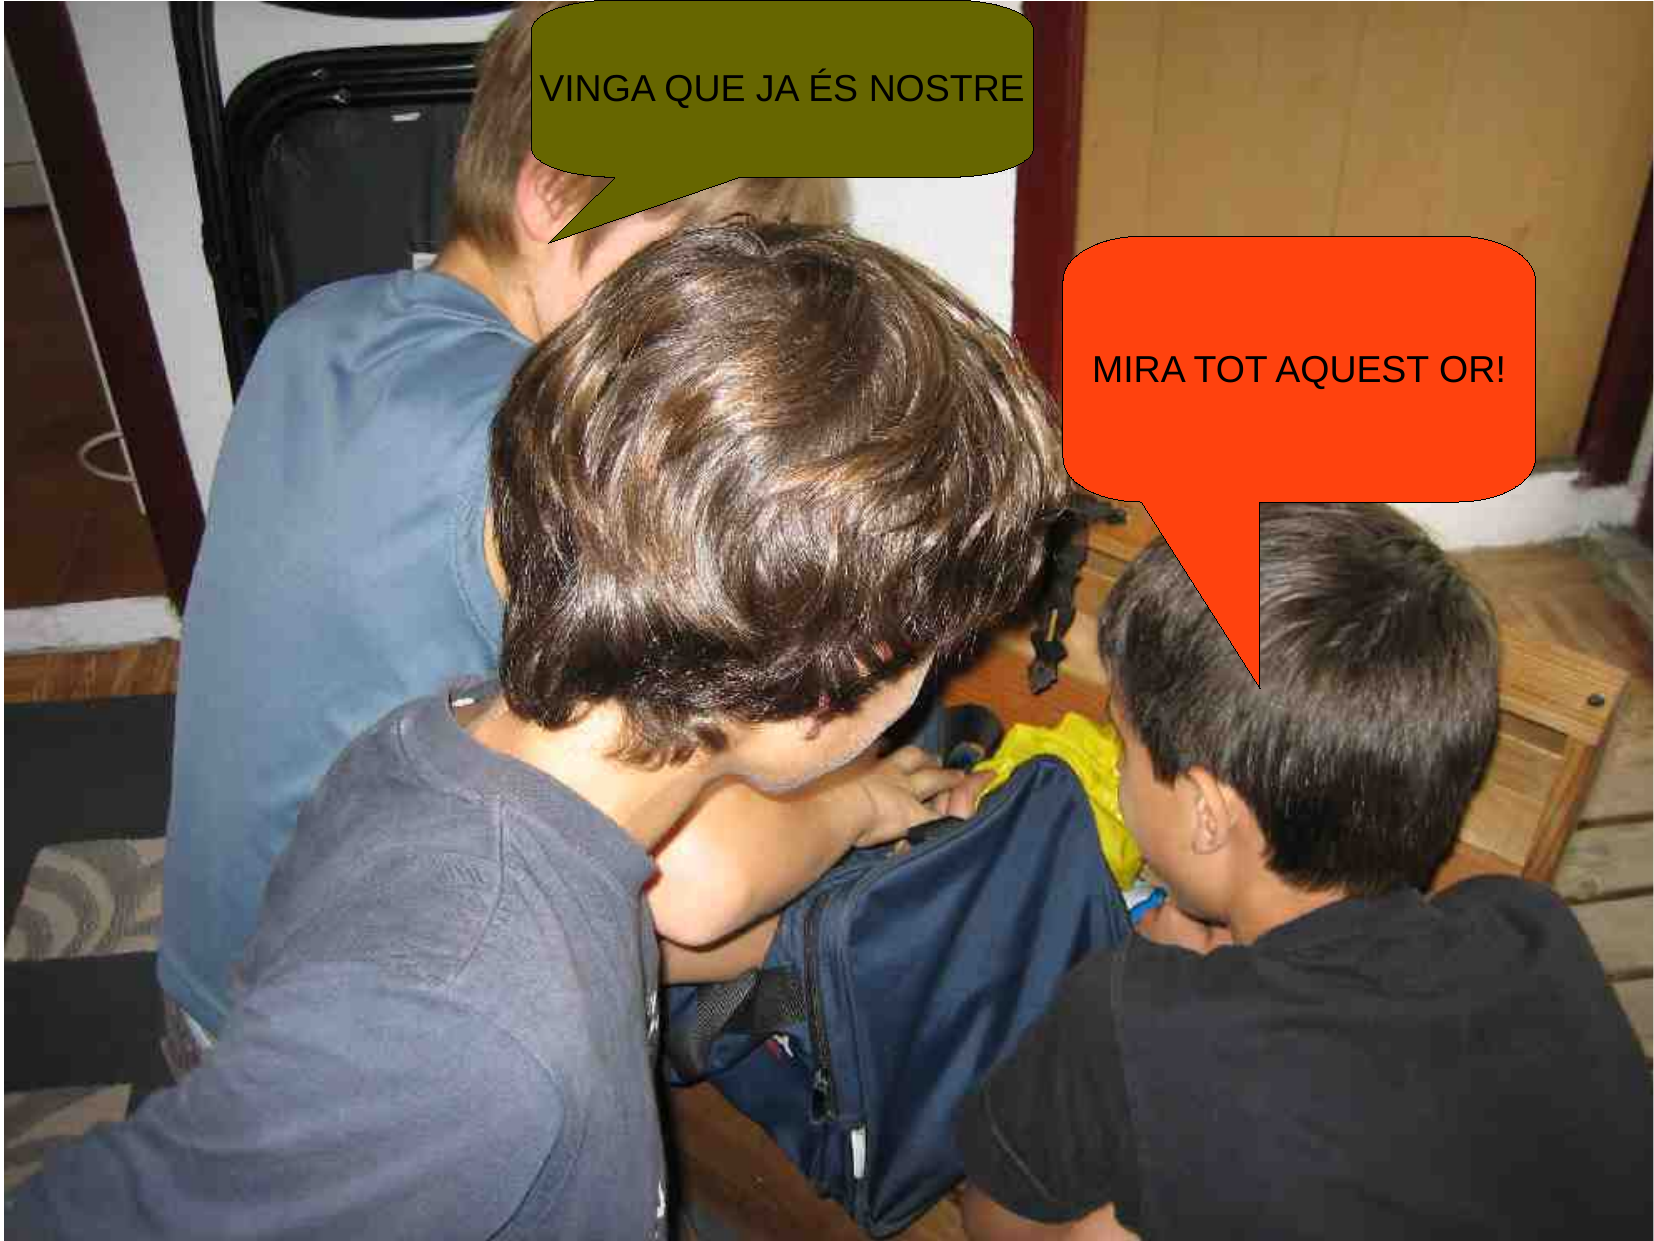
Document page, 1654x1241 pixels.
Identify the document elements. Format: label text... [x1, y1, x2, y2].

text_box VINGA QUE JA ÉS NOSTRE [531, 0, 1034, 244]
picture [4, 1, 1654, 1241]
text_box MIRA TOT AQUEST OR! [1062, 236, 1536, 689]
